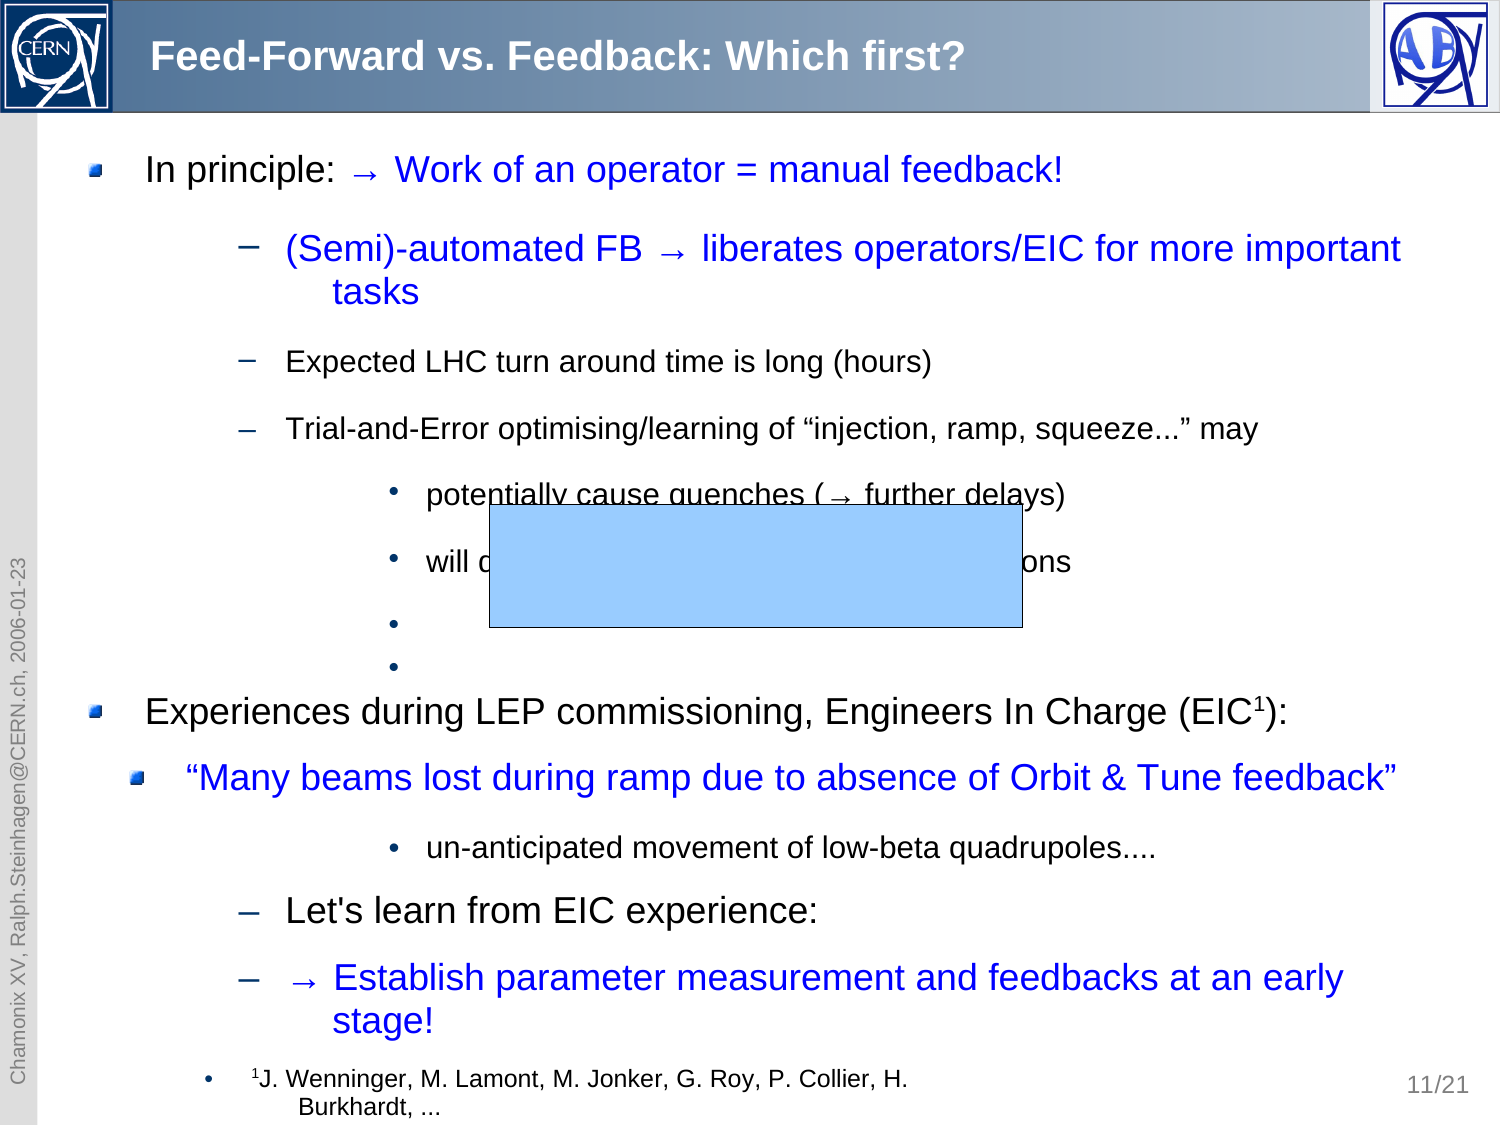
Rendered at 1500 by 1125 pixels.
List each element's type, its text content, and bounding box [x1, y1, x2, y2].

text_box 1J. Wenninger, M. Lamont, M. Jonker, G. Roy, P. Collier, H. Burkhardt, ... [39, 1057, 1034, 1121]
picture [0, 0, 113, 113]
chart [489, 504, 1023, 628]
picture [1382, 1, 1489, 108]
title Feed-Forward vs. Feedback: Which first? [150, 0, 1329, 113]
list In principle: → Work of an operator = manual feedback! (Semi)-automated FB → liberates operators/EIC for more important tasks Expected LHC turn around time is long (hours) Trial-and-Error optimising/learning of “injection, ramp, squeeze...” may potentially cause quenches (→ further delays) will delay total commissioning till first collisions Experiences during LEP commissioning, Engineers In Charge (EIC1): “Many beams lost during ramp due to absence of Orbit & Tune feedback” un-anticipated movement of low-beta quadrupoles.... Let's learn from EIC experience: → Establish parameter measurement and feedbacks at an early stage! [88, 147, 1439, 1030]
